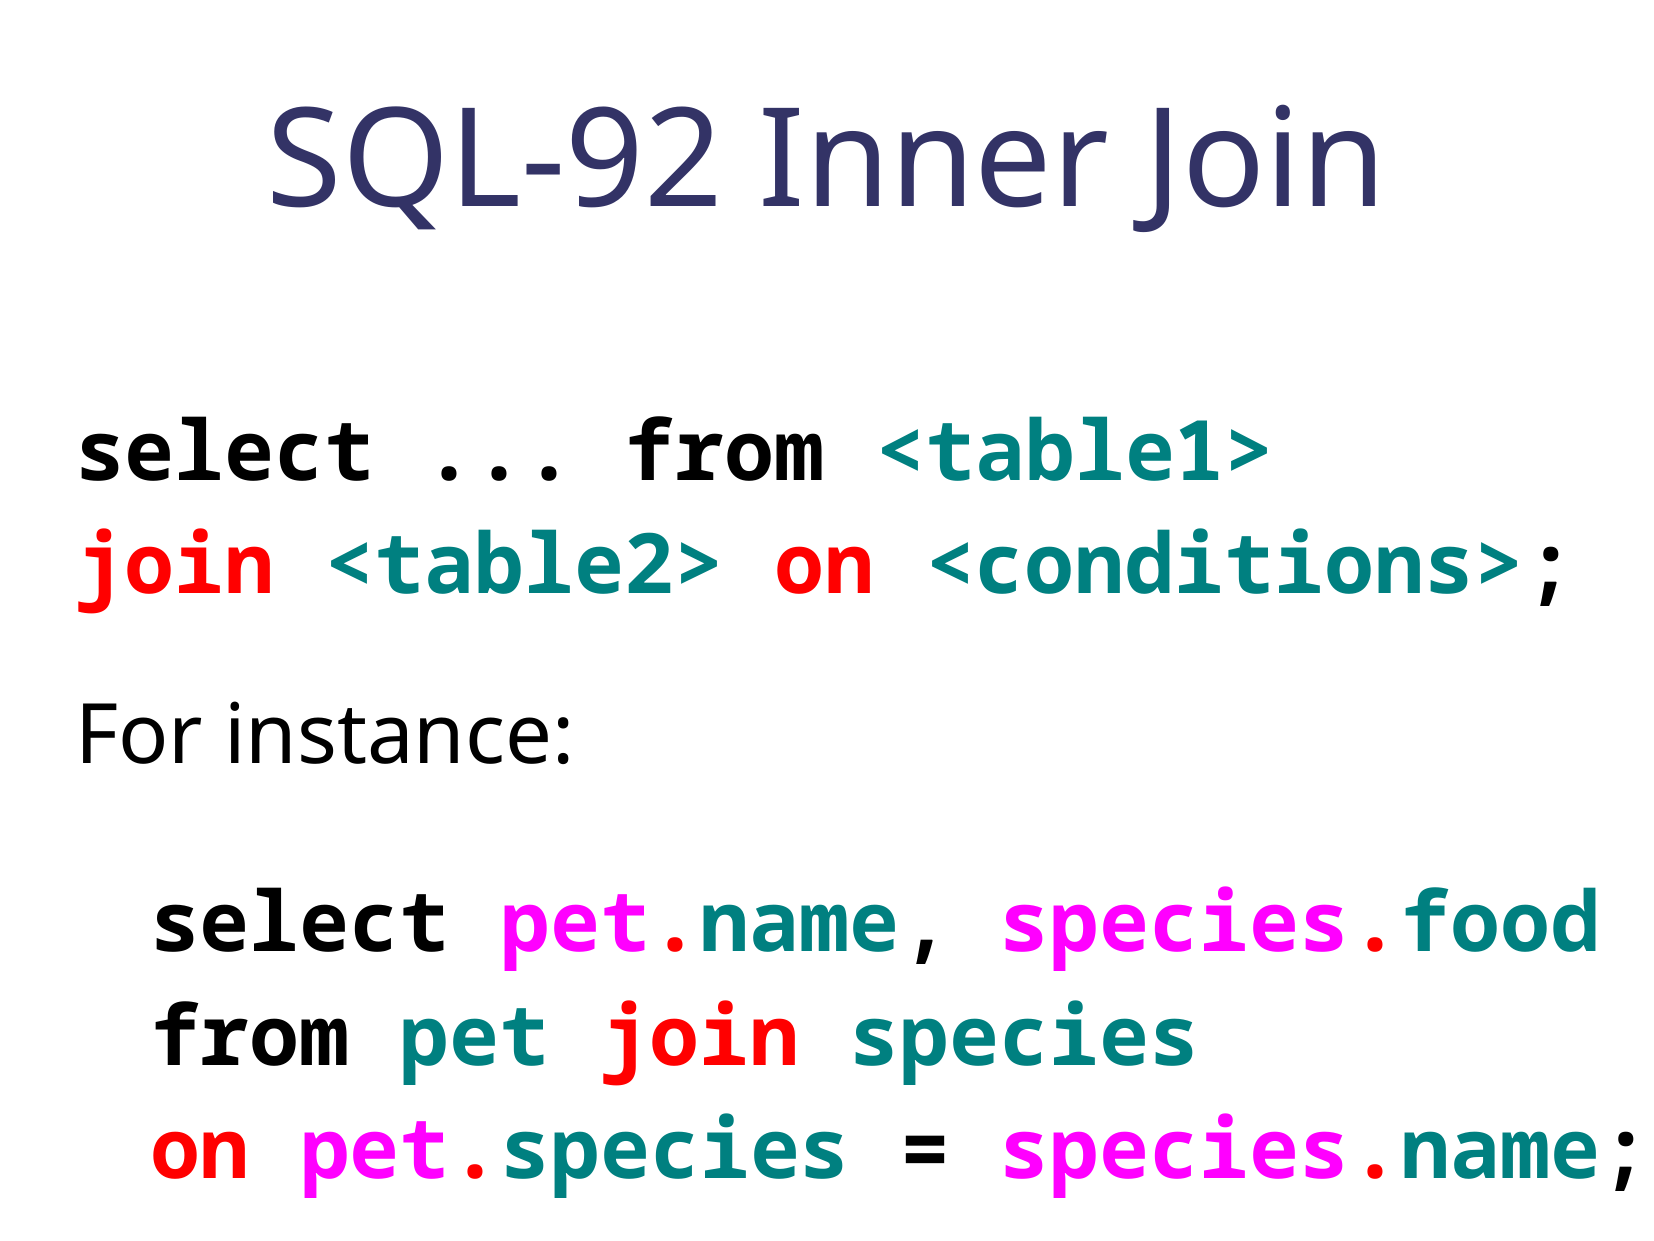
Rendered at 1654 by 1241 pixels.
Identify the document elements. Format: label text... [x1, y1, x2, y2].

subtitle select ... from <table1> join <table2> on <conditions>; [75, 391, 1613, 584]
title SQL-92 Inner Join [82, 56, 1571, 250]
text_box select pet.name, species.food from pet join species on pet.species = species.name; [150, 865, 1654, 1151]
text_box For instance: [75, 675, 1654, 865]
